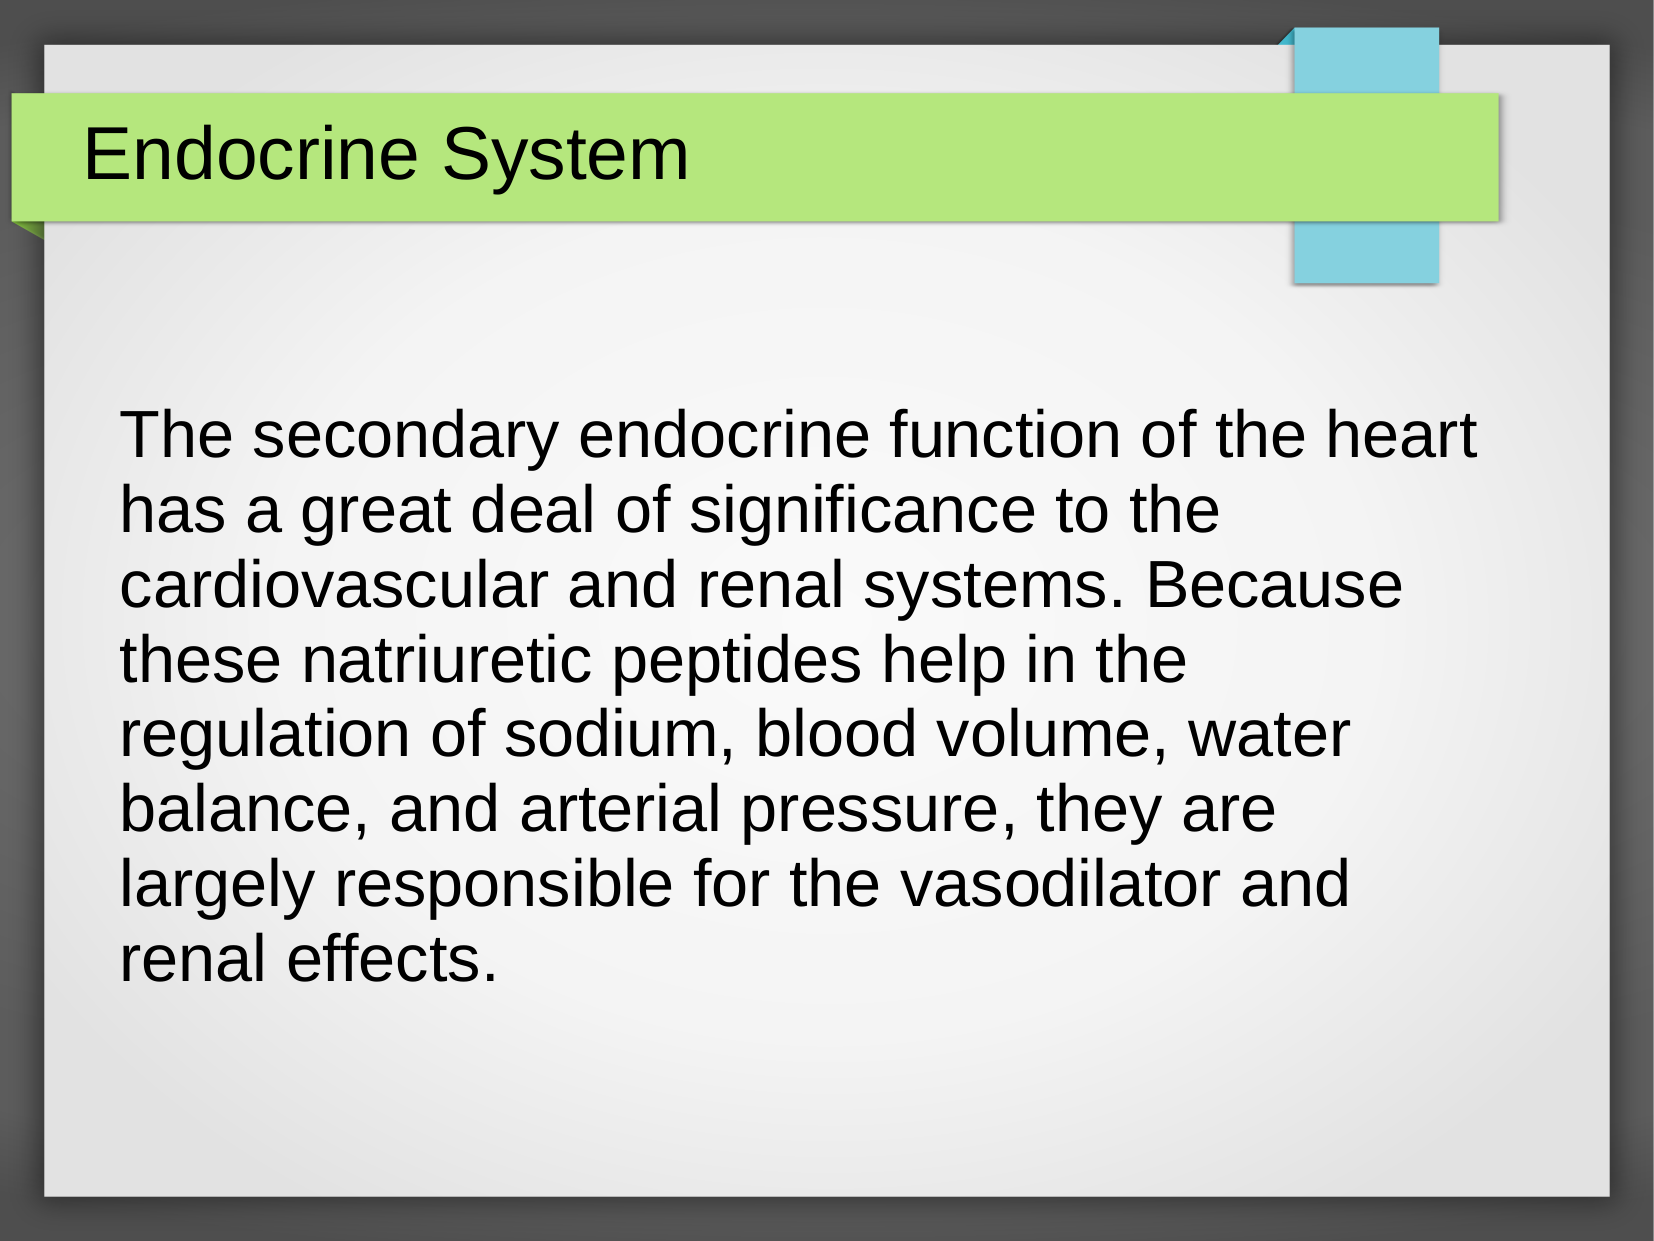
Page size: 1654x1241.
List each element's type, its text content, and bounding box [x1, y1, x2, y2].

text_box The secondary endocrine function of the heart has a great deal of significance to the cardiovascular and renal systems. Because these natriuretic peptides help in the regulation of sodium, blood volume, water balance, and arterial pressure, they are largely responsible for the vasodilator and renal effects. [105, 390, 1501, 999]
title Endocrine System [82, 94, 1264, 213]
picture [0, 0, 1654, 1241]
